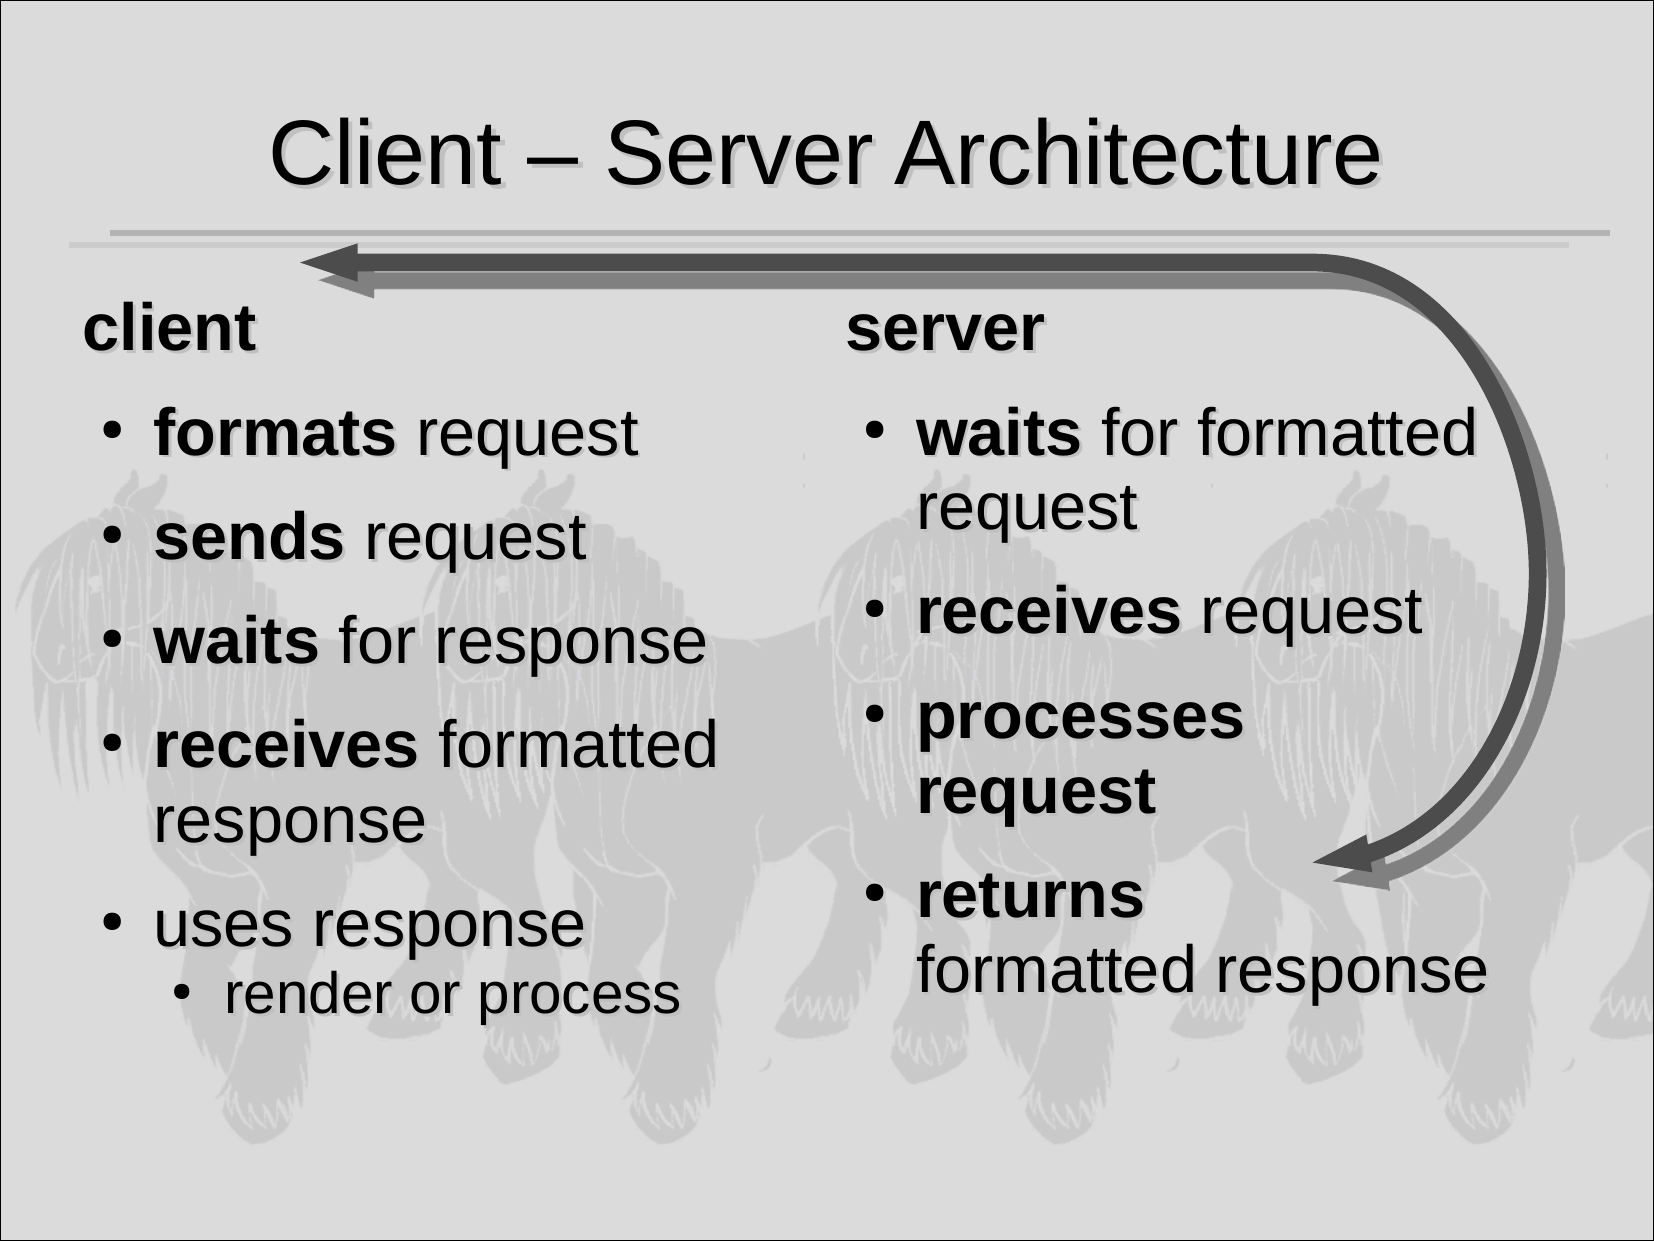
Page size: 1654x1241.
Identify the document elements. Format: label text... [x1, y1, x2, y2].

title Client – Server Architecture [82, 49, 1571, 257]
list client formats request sends request waits for response receives formatted response uses response render or process [82, 290, 809, 1109]
list server waits for formatted request receives request processes request returns formatted response [845, 290, 1572, 1094]
